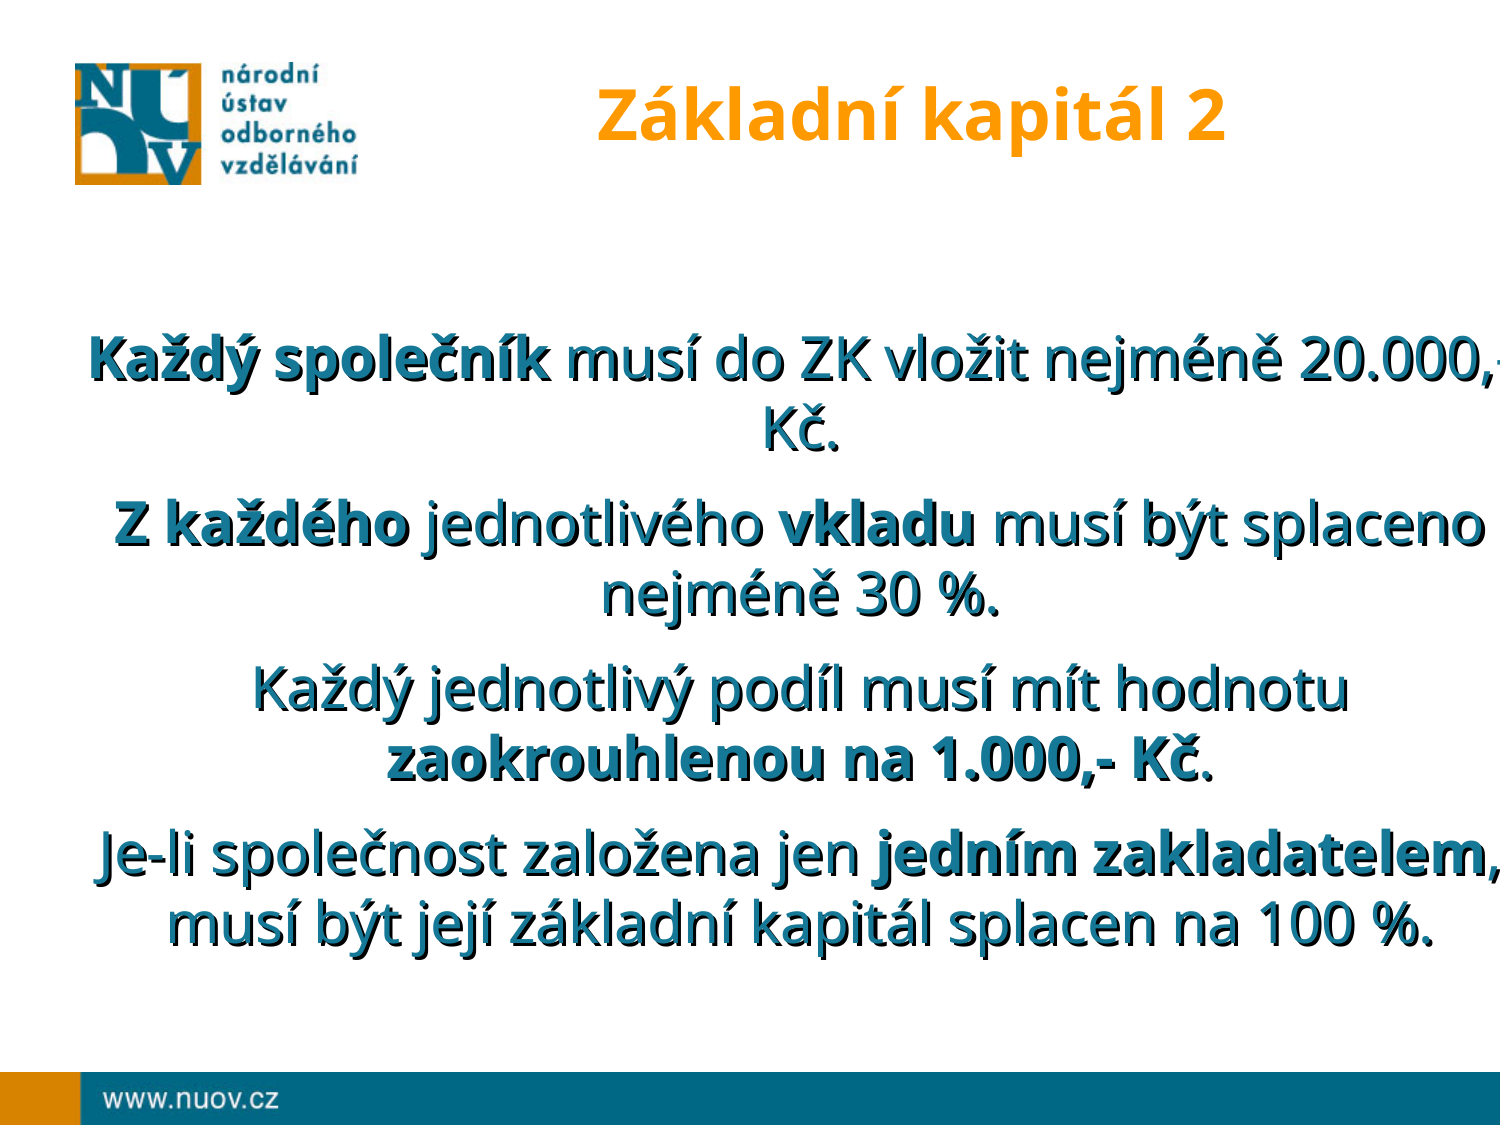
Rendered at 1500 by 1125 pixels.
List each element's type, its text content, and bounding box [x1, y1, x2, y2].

title Základní kapitál 2 [399, 37, 1425, 188]
text_box Každý společník musí do ZK vložit nejméně 20.000,- Kč. Z každého jednotlivého vkladu musí být splaceno nejméně 30 %. Každý jednotlivý podíl musí mít hodnotu zaokrouhlenou na 1.000,- Kč. Je-li společnost založena jen jedním zakladatelem, musí být její základní kapitál splacen na 100 %. [50, 312, 1500, 963]
text_box [0, 1072, 1500, 1125]
text_box [75, 62, 358, 185]
